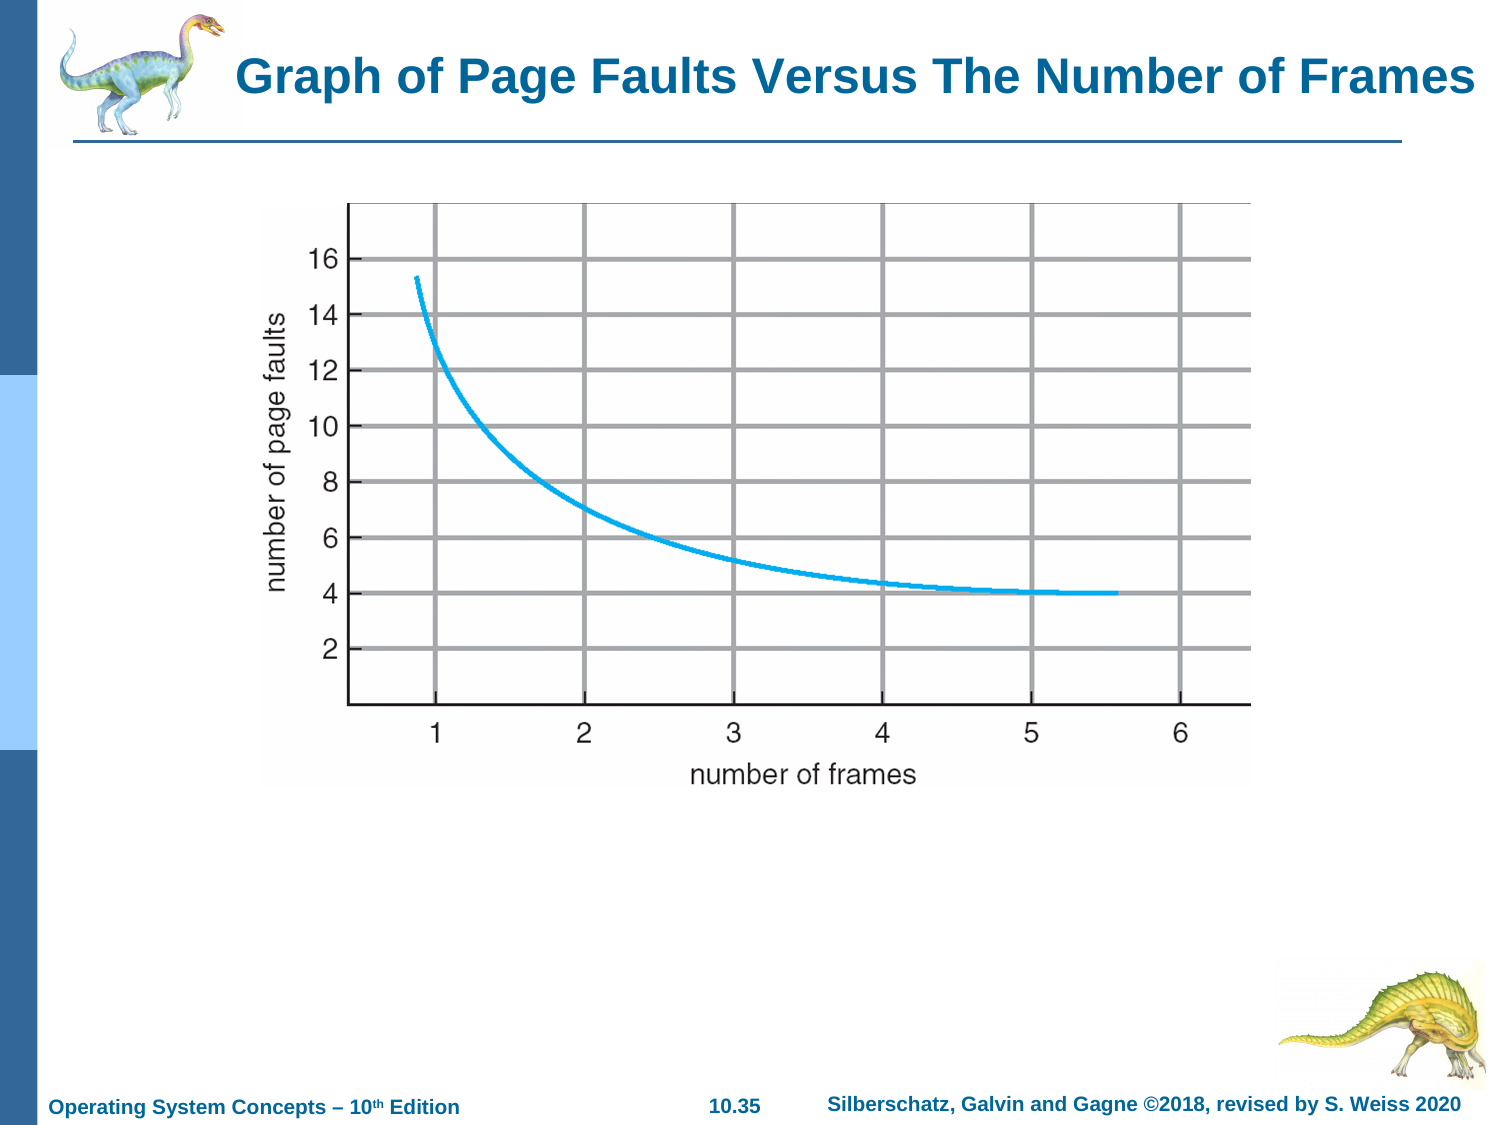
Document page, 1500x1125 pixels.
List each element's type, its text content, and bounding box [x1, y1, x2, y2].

picture [1144, 1096, 1152, 1101]
picture [46, 0, 243, 149]
title Graph of Page Faults Versus The Number of Frames [181, 16, 1500, 111]
picture [258, 203, 1251, 787]
picture [1275, 959, 1486, 1090]
